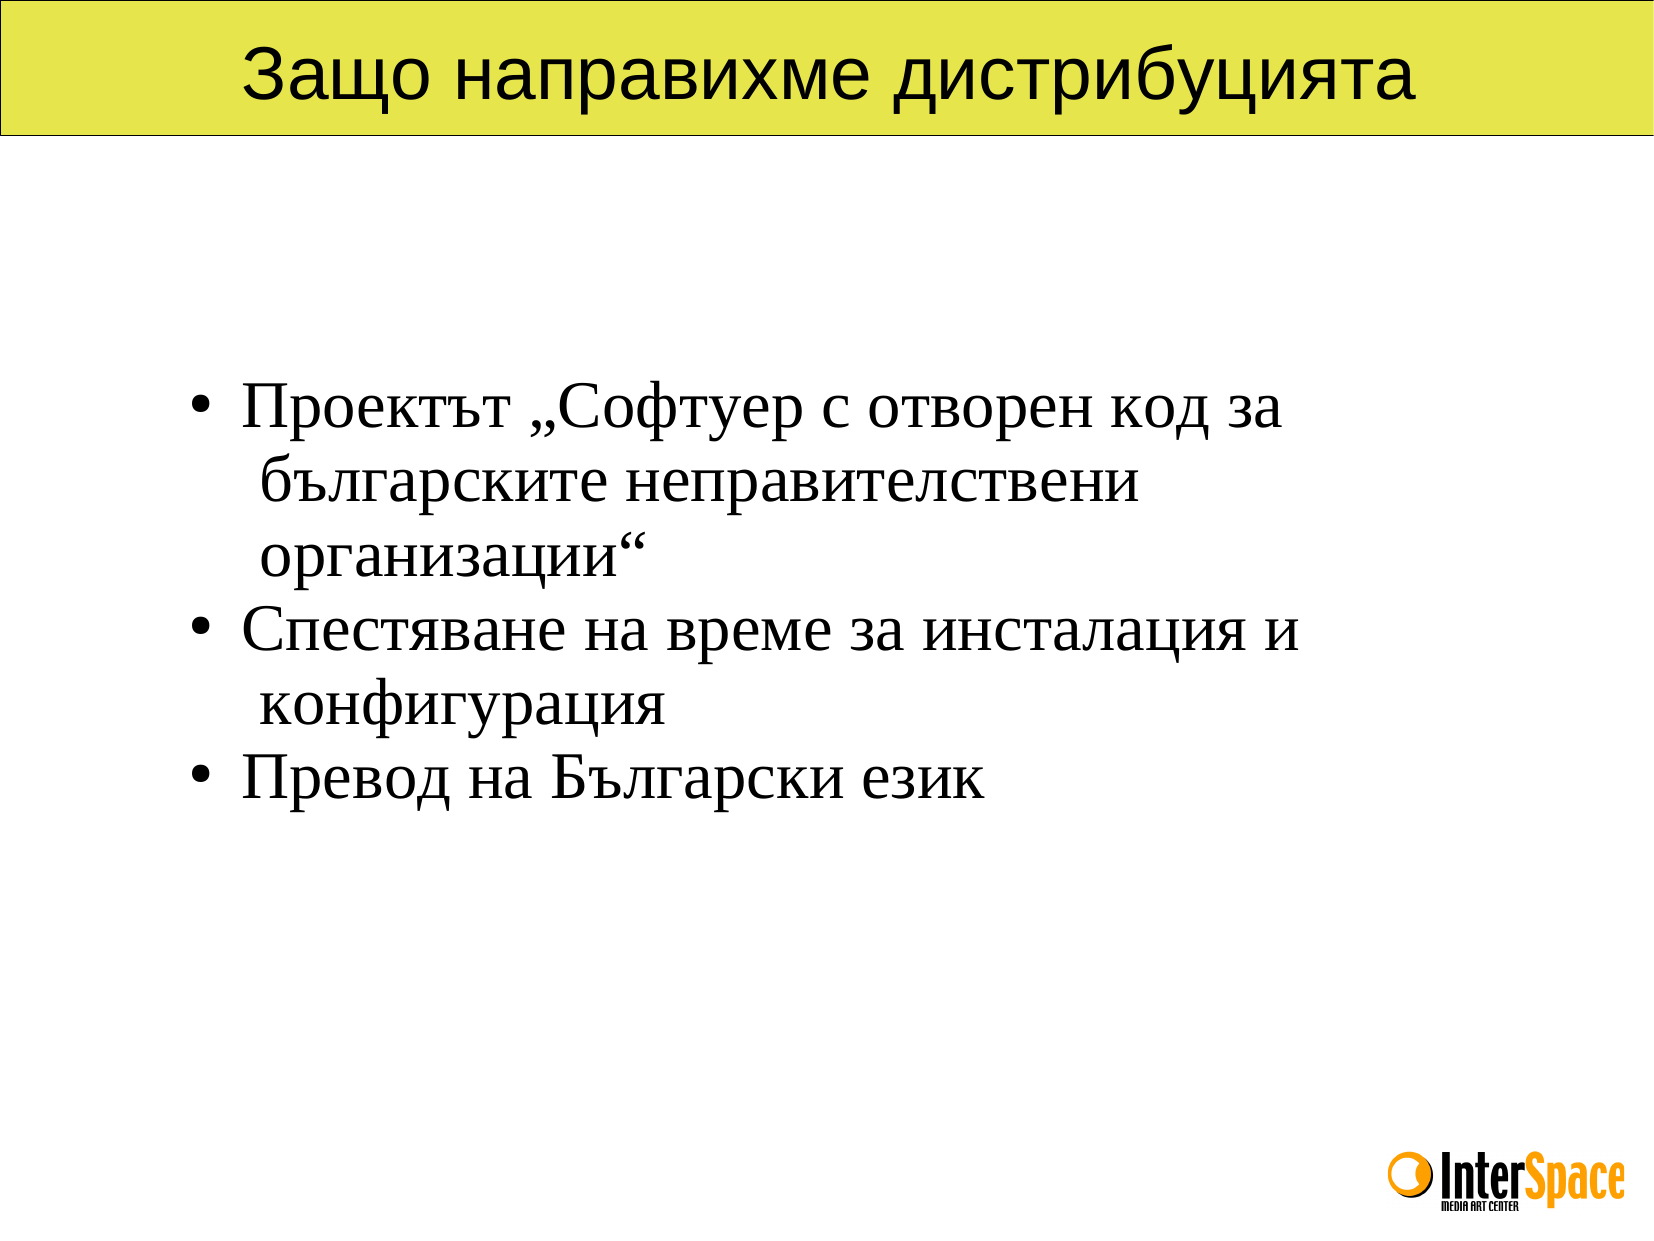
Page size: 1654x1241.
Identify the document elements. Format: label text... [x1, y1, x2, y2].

title Защо направихме дистрибуцията [123, 0, 1536, 148]
subtitle Проектът „Софтуер с отворен код за българските неправителствени организации“ Спестяване на време за инсталация и конфигурация Превод на Български език [118, 265, 1531, 916]
